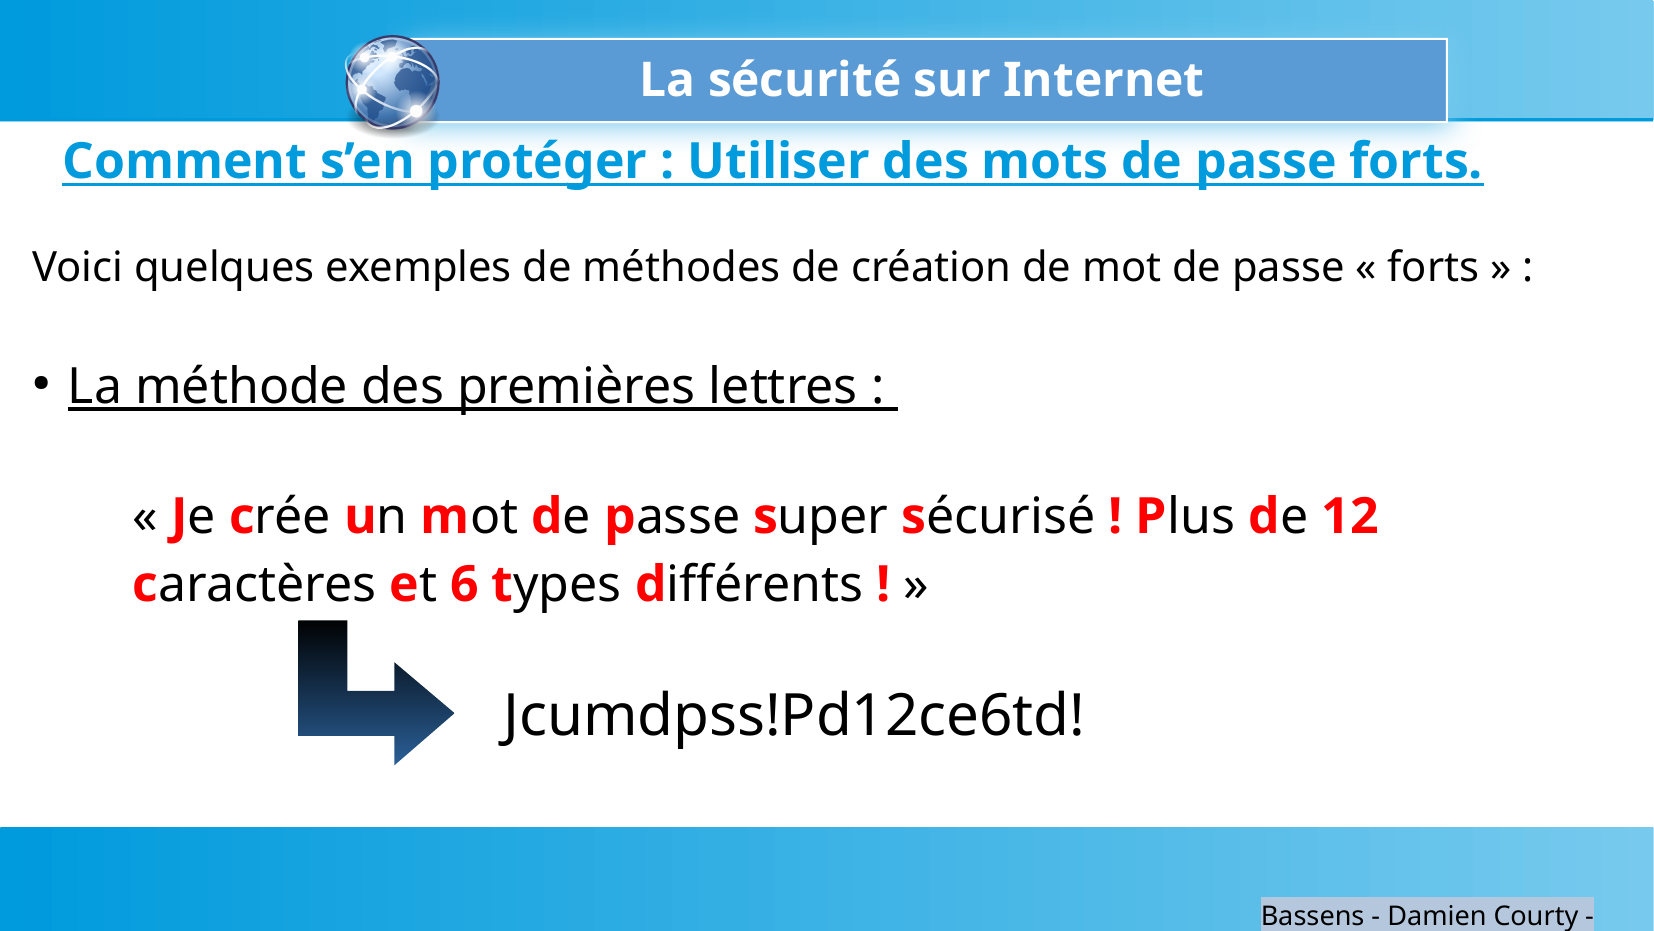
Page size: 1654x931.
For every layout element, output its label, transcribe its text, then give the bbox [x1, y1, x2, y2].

text_box Bassens - Damien Courty - 2024 [1246, 889, 1654, 931]
text_box Jcumdpss!Pd12ce6td! [488, 665, 1145, 769]
picture [341, 35, 443, 140]
text_box [298, 620, 455, 766]
text_box Voici quelques exemples de méthodes de création de mot de passe « forts » : La méthode des premières lettres : [17, 228, 1642, 489]
text_box Comment s’en protéger : Utiliser des mots de passe forts. [47, 118, 1536, 228]
text_box La sécurité sur Internet [443, 38, 1447, 118]
text_box « Je crée un mot de passe super sécurisé ! Plus de 12 caractères et 6 types différents ! » [118, 472, 1477, 605]
